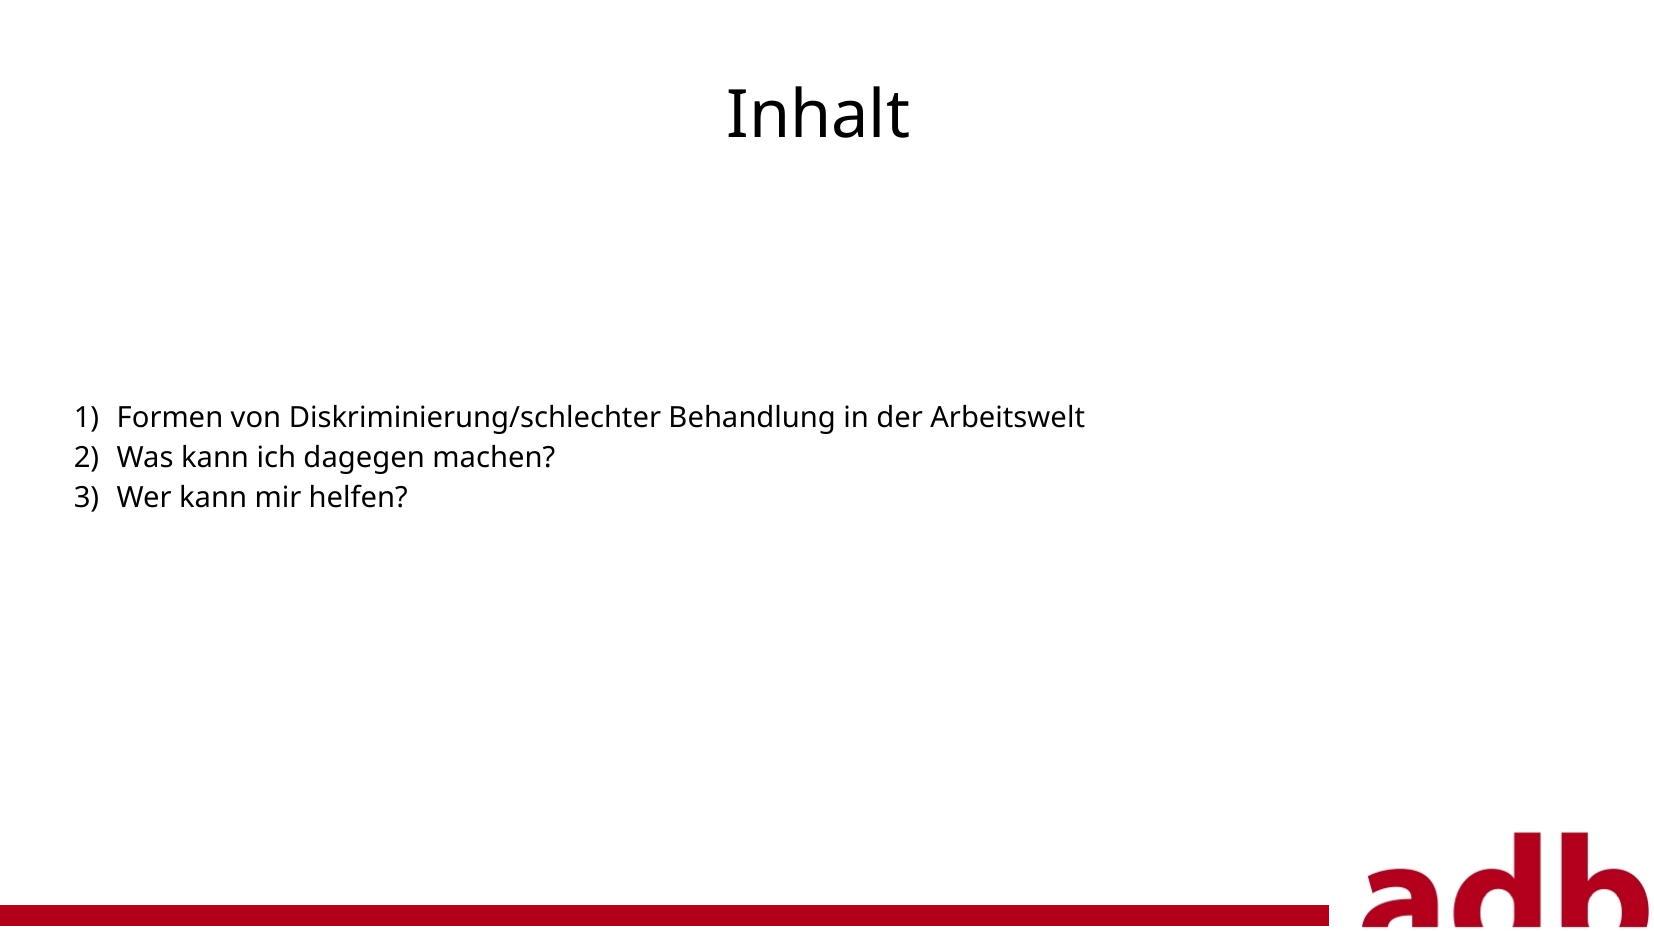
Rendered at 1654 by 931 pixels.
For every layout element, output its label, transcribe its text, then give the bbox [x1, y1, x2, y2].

text_box Formen von Diskriminierung/schlechter Behandlung in der Arbeitswelt Was kann ich dagegen machen? Wer kann mir helfen? [59, 388, 1595, 542]
text_box Inhalt [711, 59, 942, 156]
picture [1358, 830, 1654, 931]
